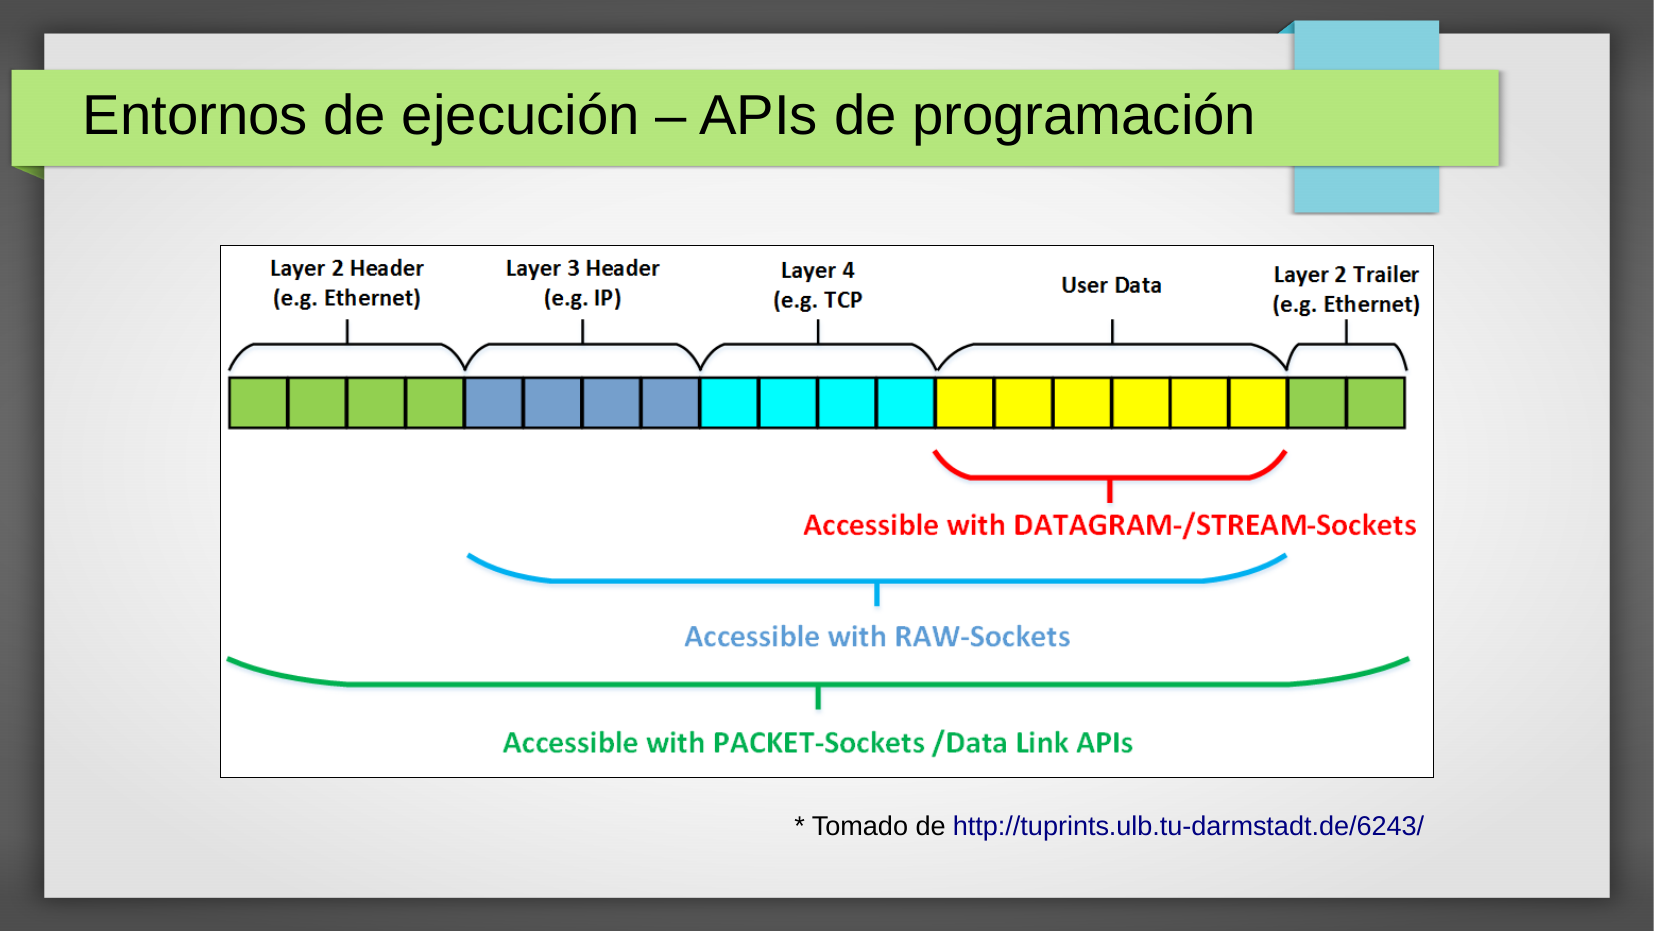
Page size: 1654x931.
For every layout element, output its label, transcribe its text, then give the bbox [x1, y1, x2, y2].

text_box * Tomado de http://tuprints.ulb.tu-darmstadt.de/6243/ [624, 803, 1439, 849]
picture [0, 0, 1654, 931]
title Entornos de ejecución – APIs de programación [82, 52, 1448, 179]
